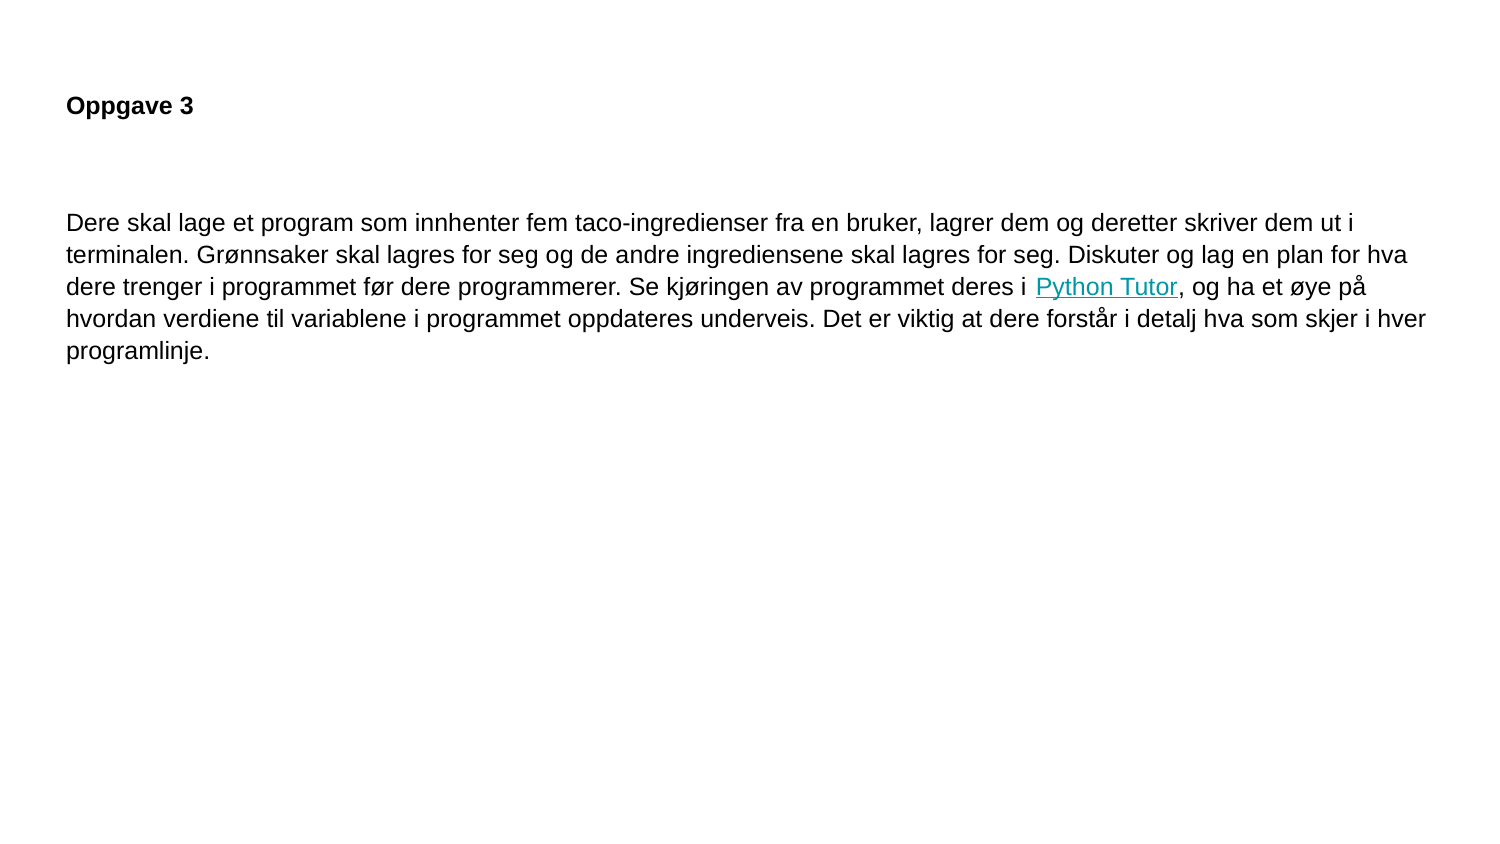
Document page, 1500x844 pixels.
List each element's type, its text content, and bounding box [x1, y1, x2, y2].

list Dere skal lage et program som innhenter fem taco-ingredienser fra en bruker, lagrer dem og deretter skriver dem ut i terminalen. Grønnsaker skal lagres for seg og de andre ingrediensene skal lagres for seg. Diskuter og lag en plan for hva dere trenger i programmet før dere programmerer. Se kjøringen av programmet deres i Python Tutor, og ha et øye på hvordan verdiene til variablene i programmet oppdateres underveis. Det er viktig at dere forstår i detalj hva som skjer i hver programlinje. [51, 189, 1449, 750]
title Oppgave 3 [51, 72, 1449, 167]
